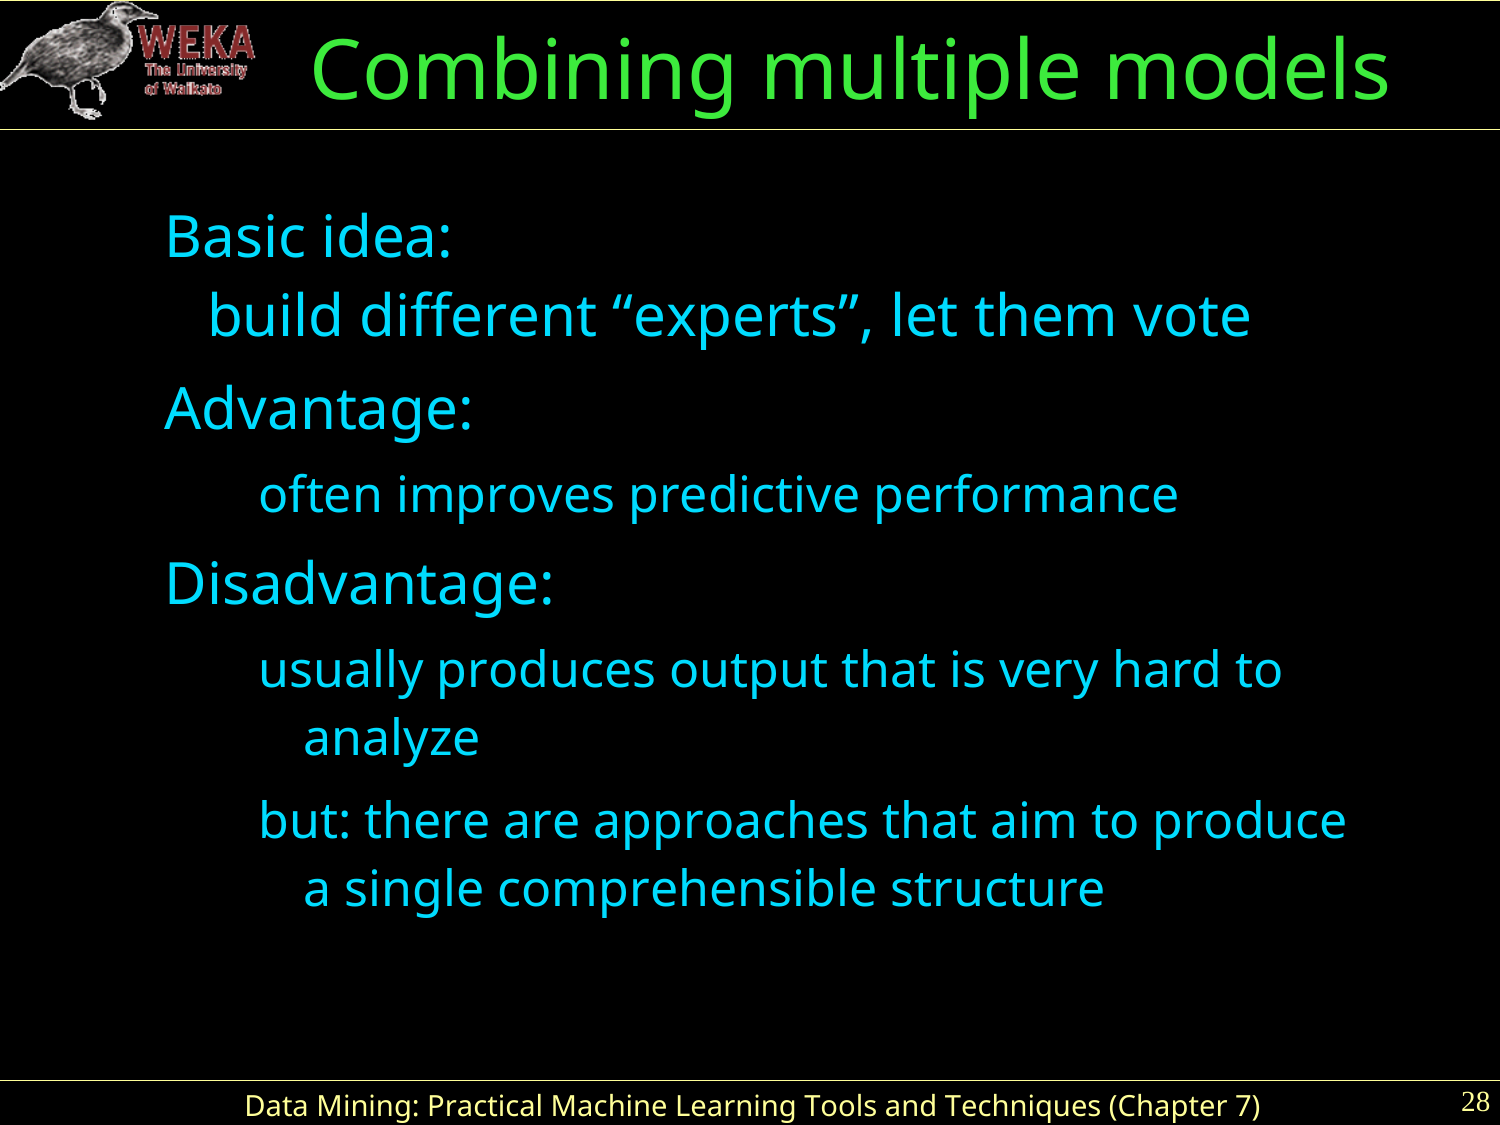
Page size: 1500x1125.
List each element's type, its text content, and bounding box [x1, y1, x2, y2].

picture [0, 1, 266, 129]
text_box Basic idea: build different “experts”, let them vote Advantage: often improves predictive performance Disadvantage: usually produces output that is very hard to analyze but: there are approaches that aim to produce a single comprehensible structure [149, 187, 1388, 863]
title Combining multiple models [295, 0, 1500, 148]
